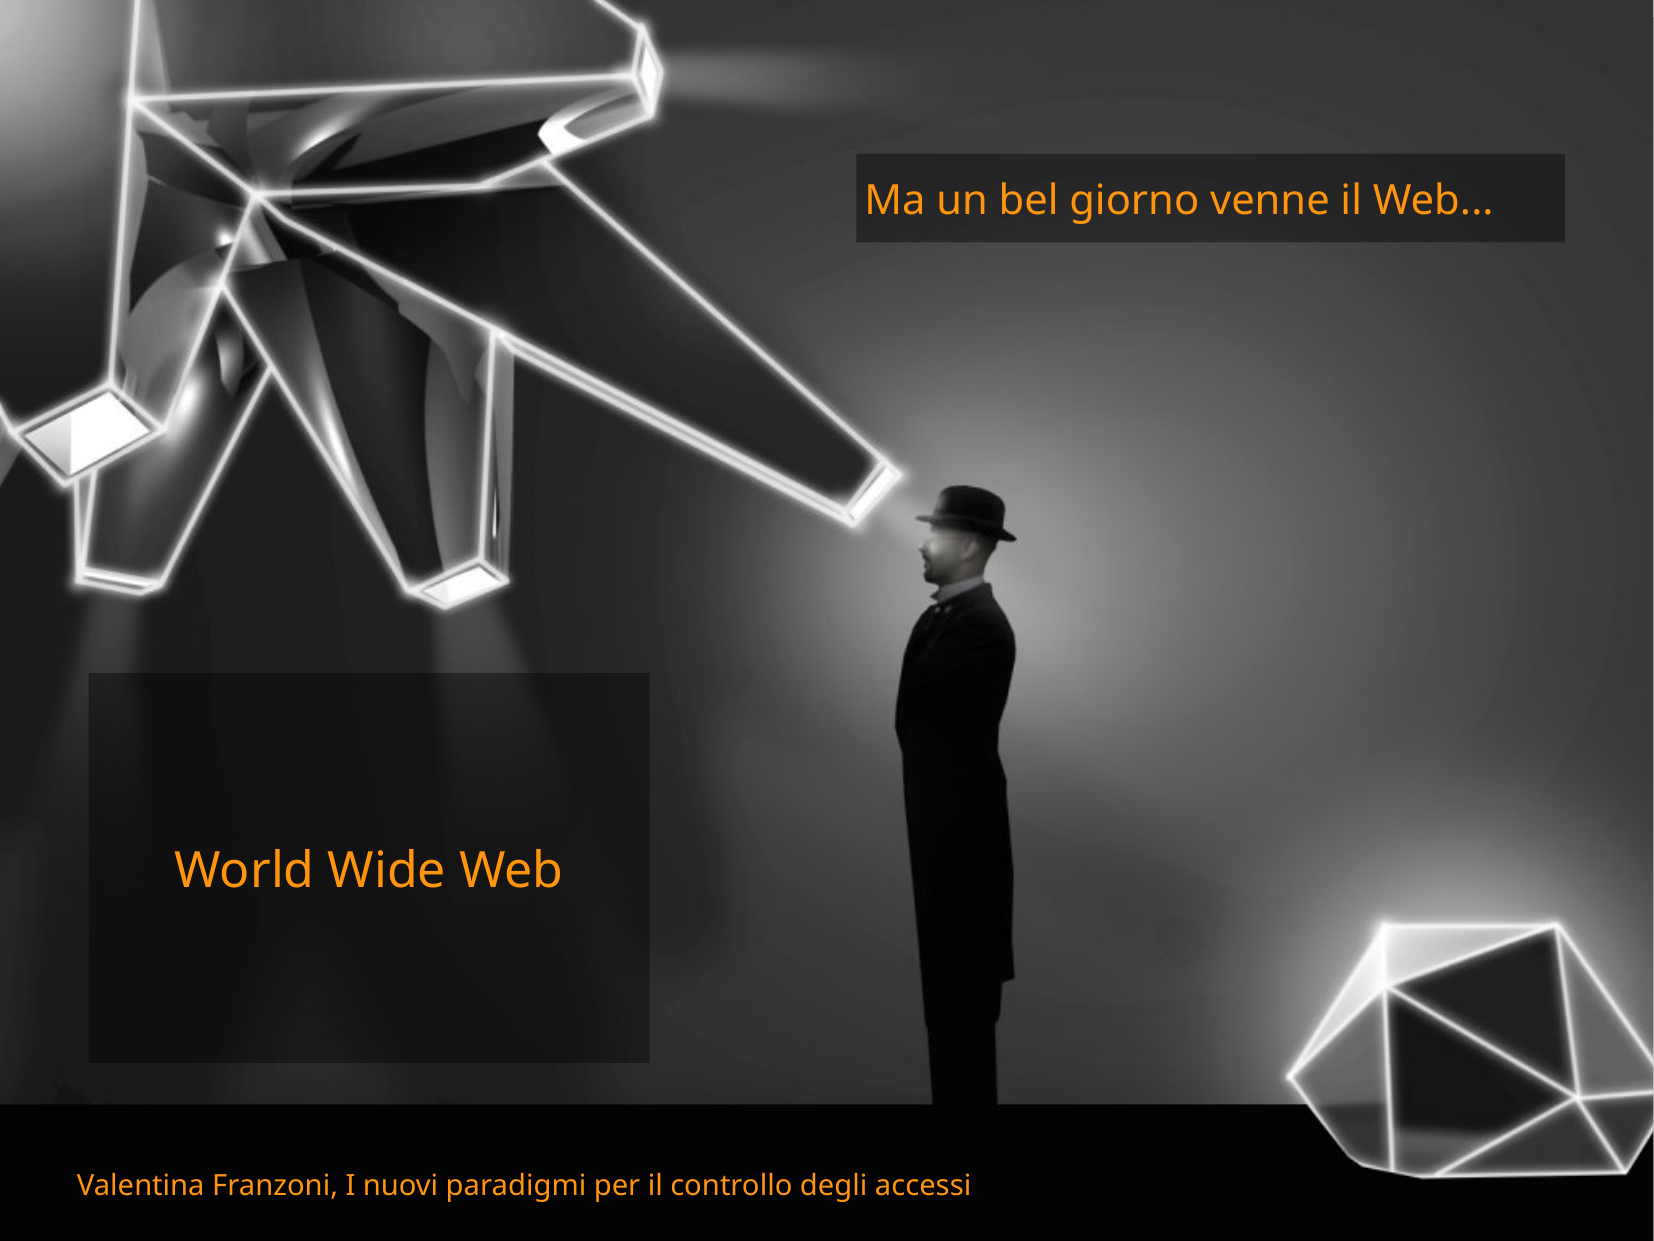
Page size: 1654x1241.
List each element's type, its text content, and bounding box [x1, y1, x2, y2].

title World Wide Web [88, 673, 650, 1063]
title Ma un bel giorno venne il Web... [856, 153, 1565, 243]
picture [0, 0, 1654, 1241]
title Valentina Franzoni, I nuovi paradigmi per il controllo degli accessi [76, 1139, 1465, 1229]
